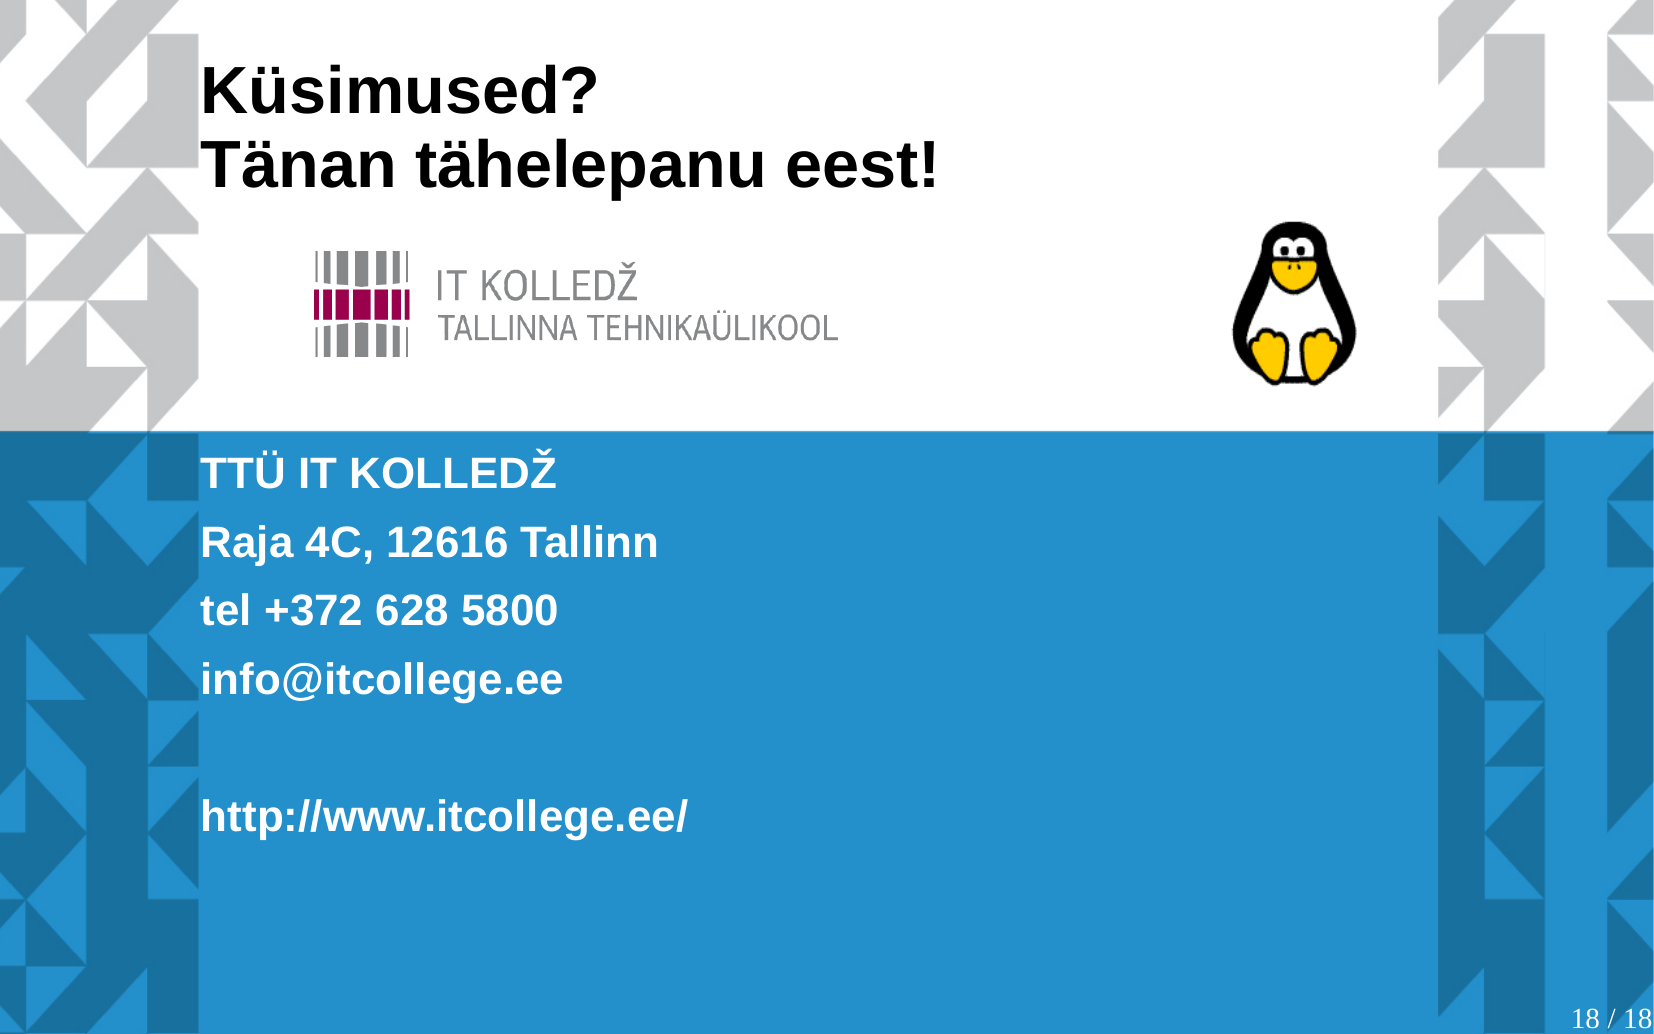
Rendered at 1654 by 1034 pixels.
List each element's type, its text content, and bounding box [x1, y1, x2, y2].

title Küsimused? Tänan tähelepanu eest! [200, 41, 1170, 214]
picture [0, 0, 1654, 1034]
list TTÜ IT KOLLEDŽ Raja 4C, 12616 Tallinn tel +372 628 5800 info@itcollege.ee http://www.itcollege.ee/ [200, 448, 1430, 842]
